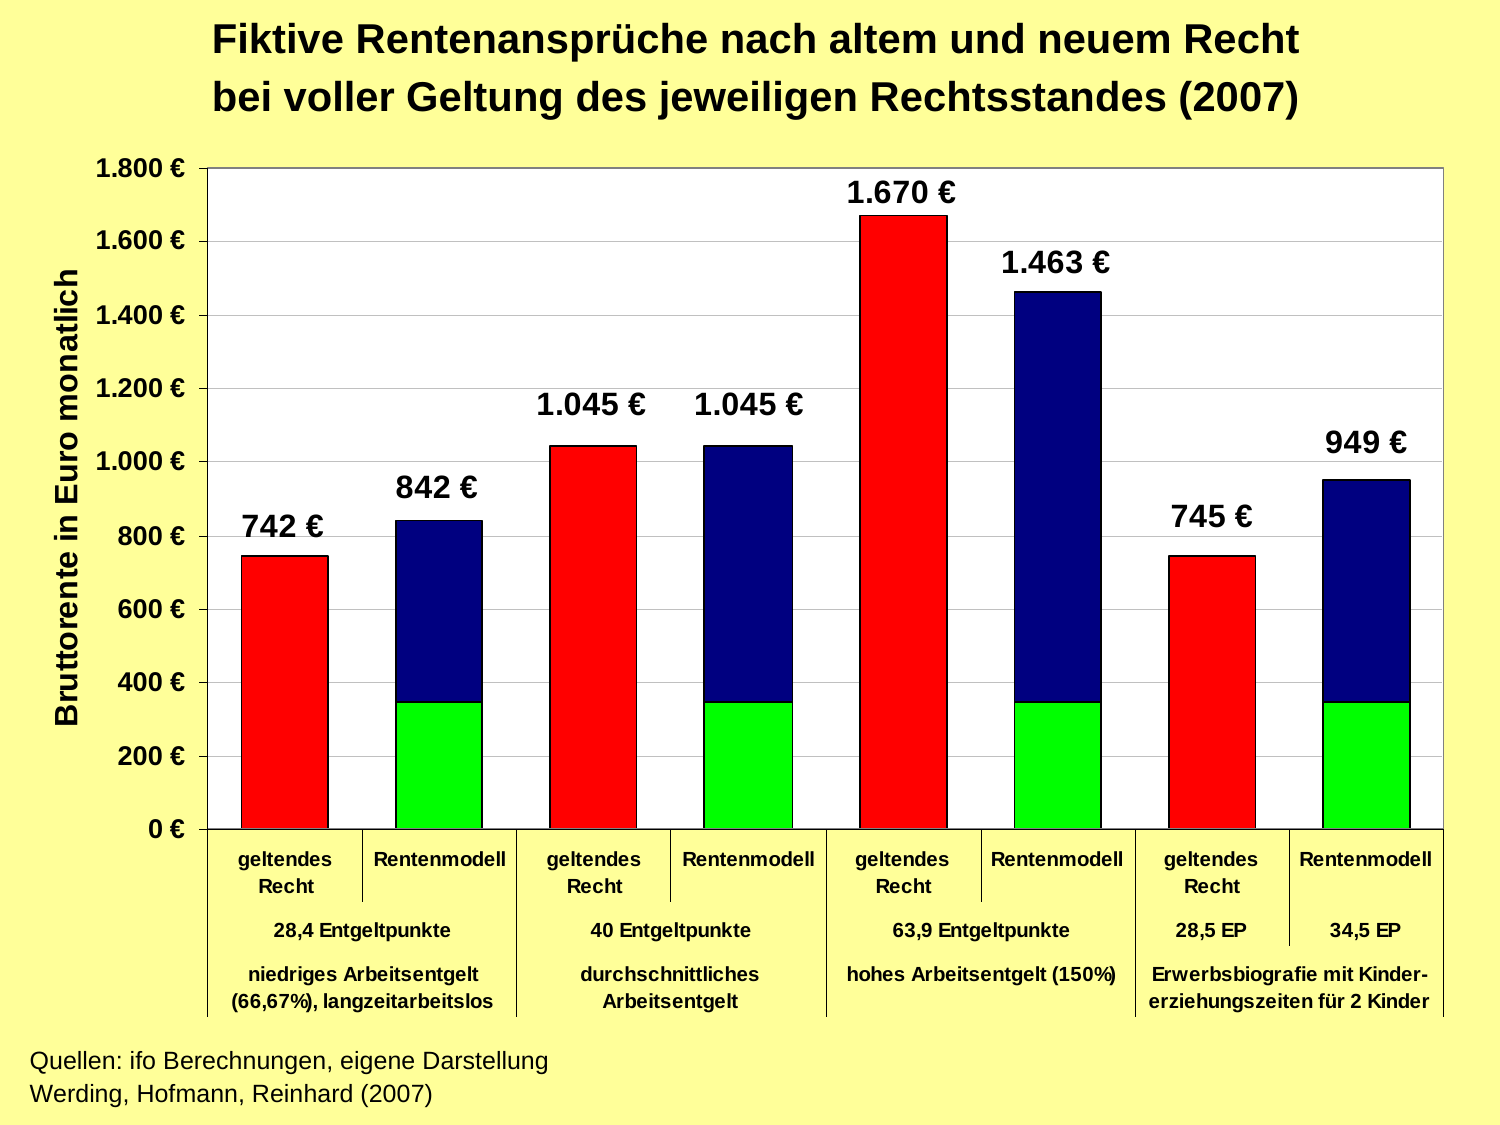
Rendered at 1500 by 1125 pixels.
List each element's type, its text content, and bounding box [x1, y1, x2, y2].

text_box Quellen: ifo Berechnungen, eigene Darstellung Werding, Hofmann, Reinhard (2007) [0, 1038, 1500, 1116]
text_box Fiktive Rentenansprüche nach altem und neuem Recht bei voller Geltung des jeweiligen Rechtsstandes (2007) [0, 0, 1500, 237]
picture [29, 135, 1476, 1031]
